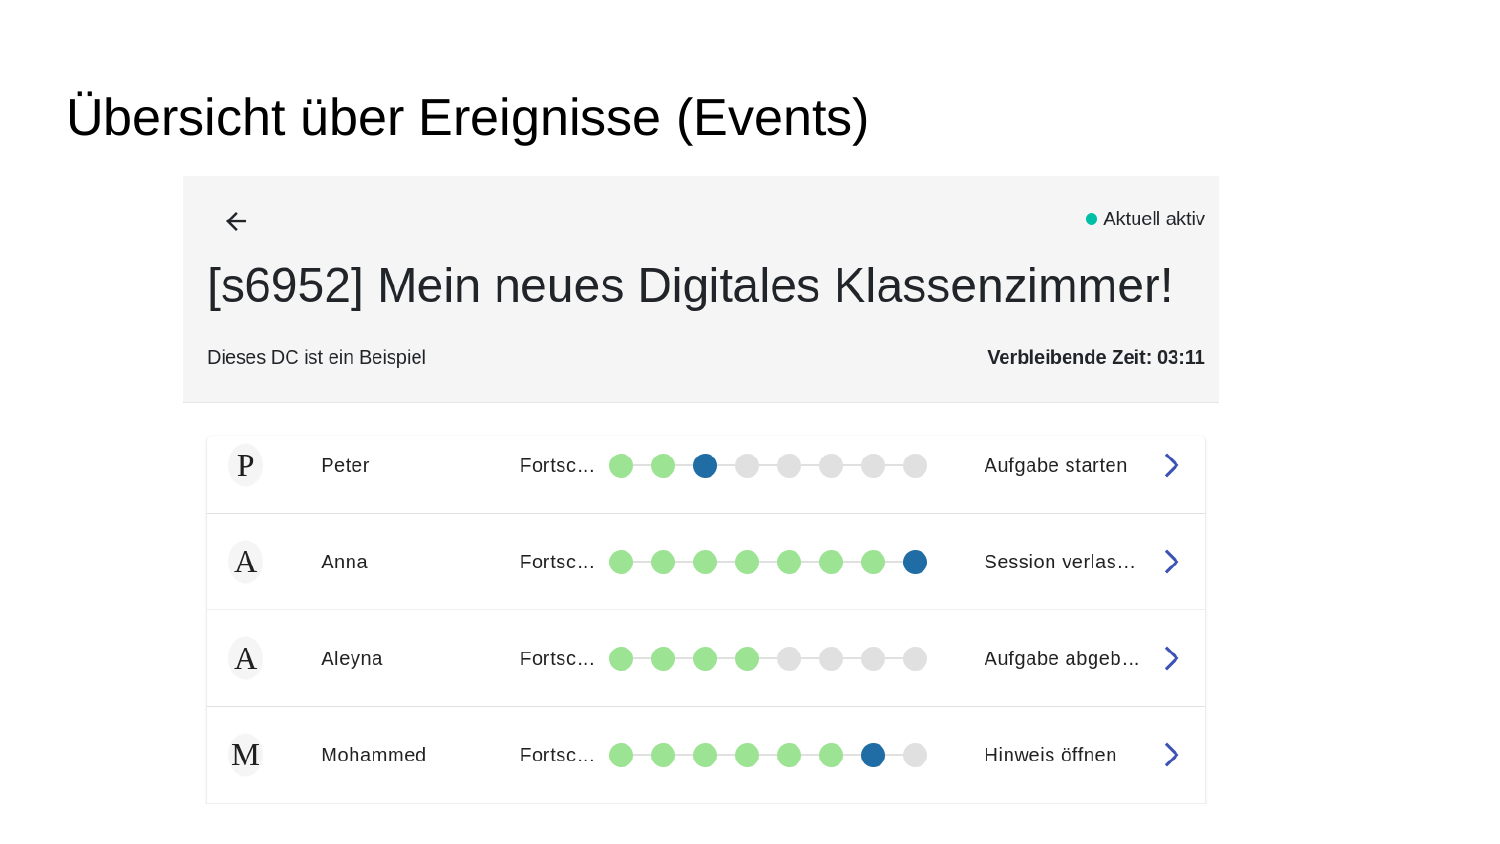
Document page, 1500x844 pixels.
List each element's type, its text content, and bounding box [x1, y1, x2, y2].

picture [183, 176, 1219, 804]
title Übersicht über Ereignisse (Events) [51, 72, 1449, 167]
